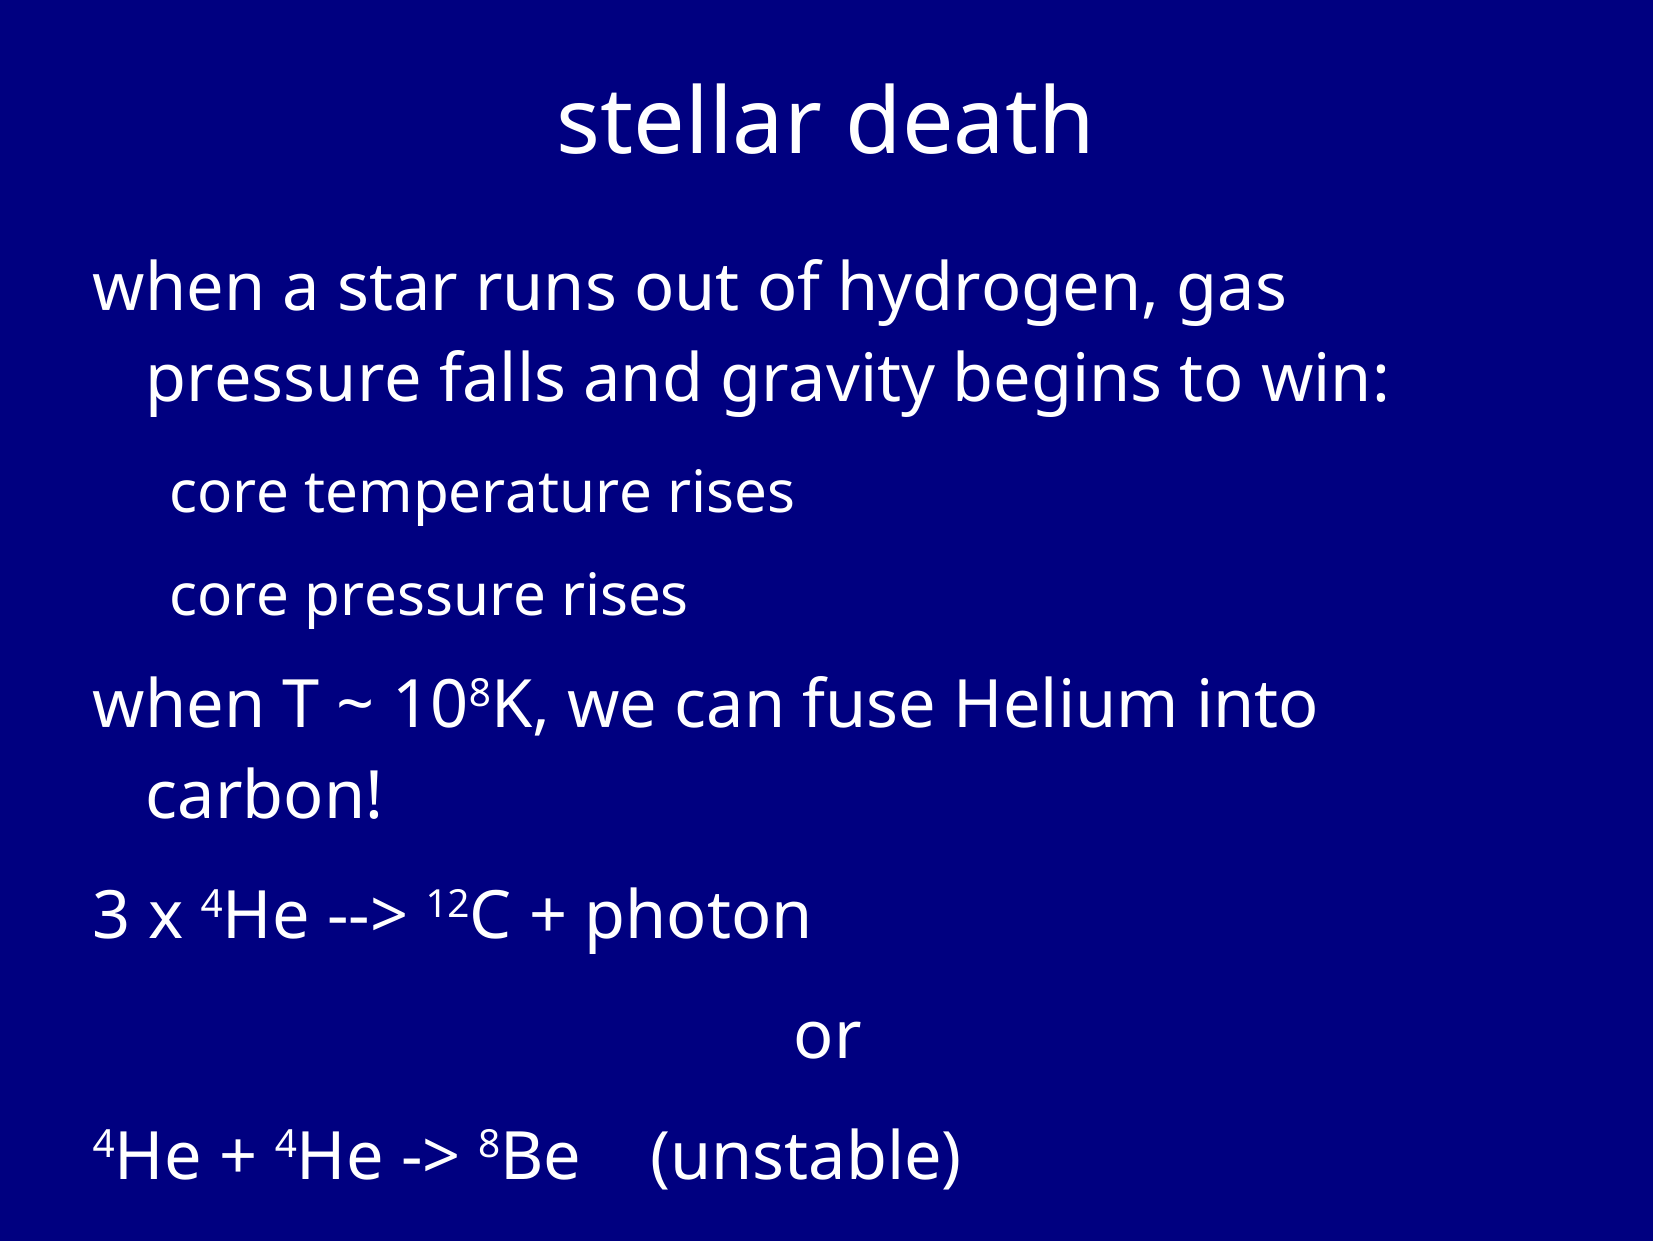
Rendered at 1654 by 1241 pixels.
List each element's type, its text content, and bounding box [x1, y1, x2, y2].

title stellar death [82, 49, 1571, 188]
list when a star runs out of hydrogen, gas pressure falls and gravity begins to win: core temperature rises core pressure rises when T ~ 108K, we can fuse Helium into carbon! 3 x 4He --> 12C + photon or 4He + 4He -> 8Be (unstable) 8Be + 4He -> 12C + photon (stable) [75, 239, 1563, 1222]
